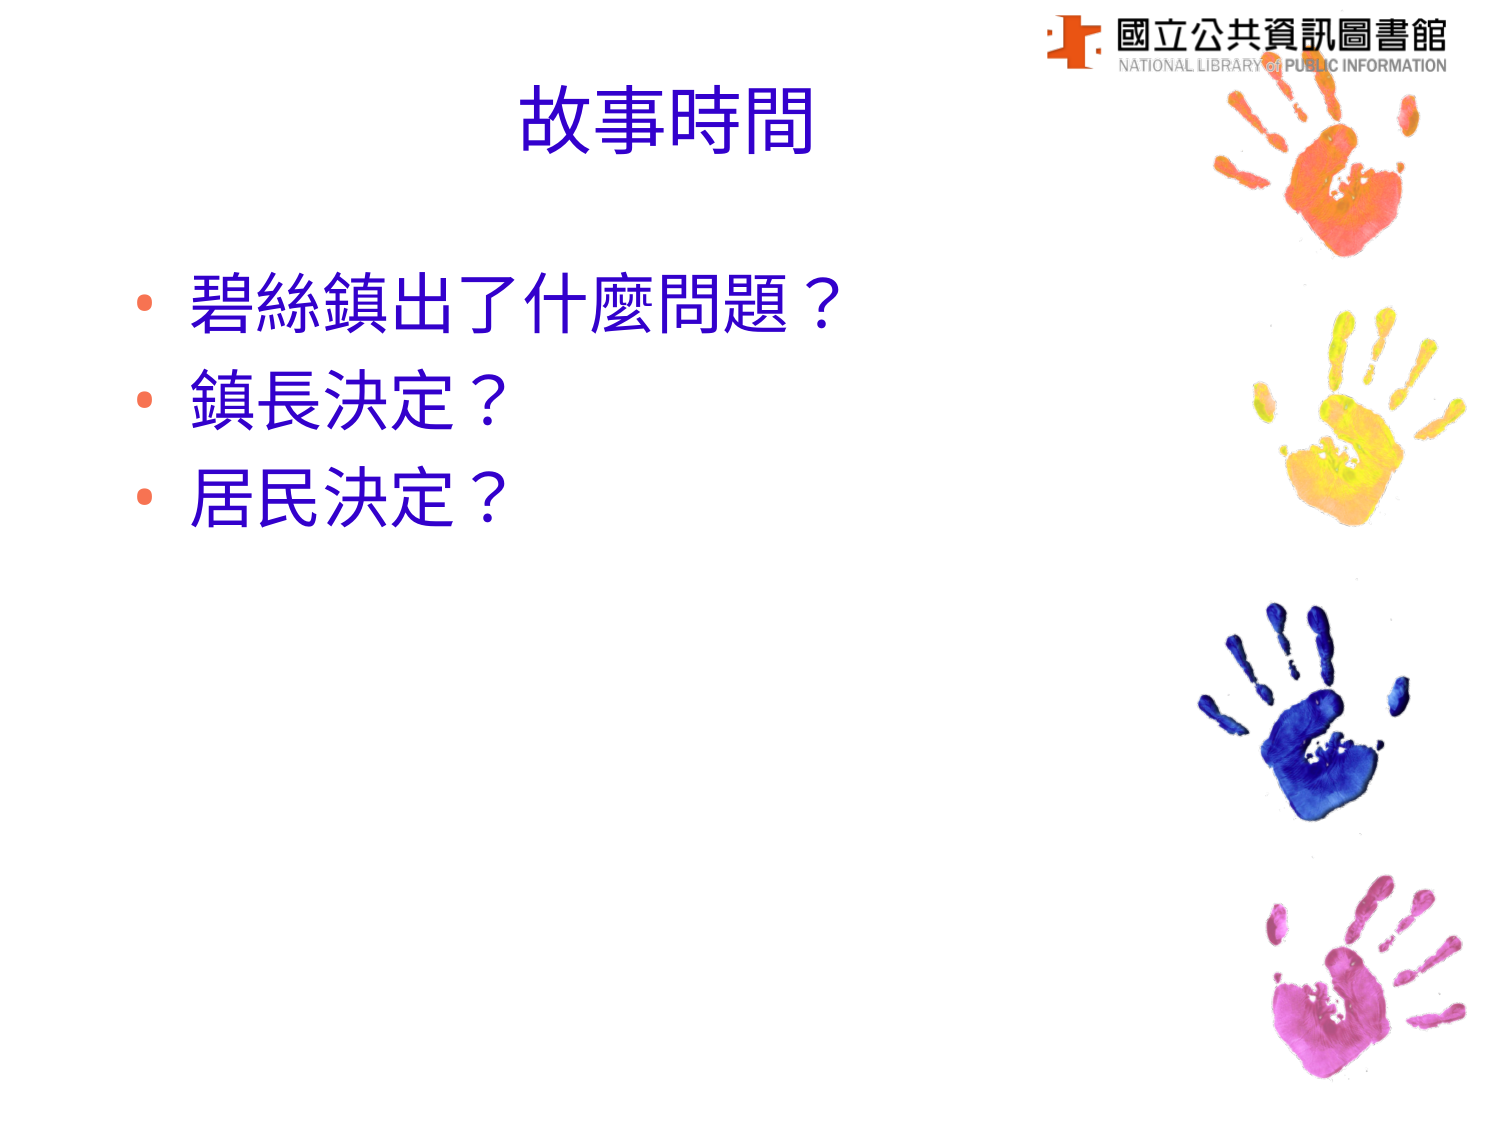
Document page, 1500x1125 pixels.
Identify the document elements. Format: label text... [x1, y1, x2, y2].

list 碧絲鎮出了什麼問題？ 鎮長決定？ 居民決定？ [41, 254, 1241, 1000]
title 故事時間 [112, 24, 1176, 213]
